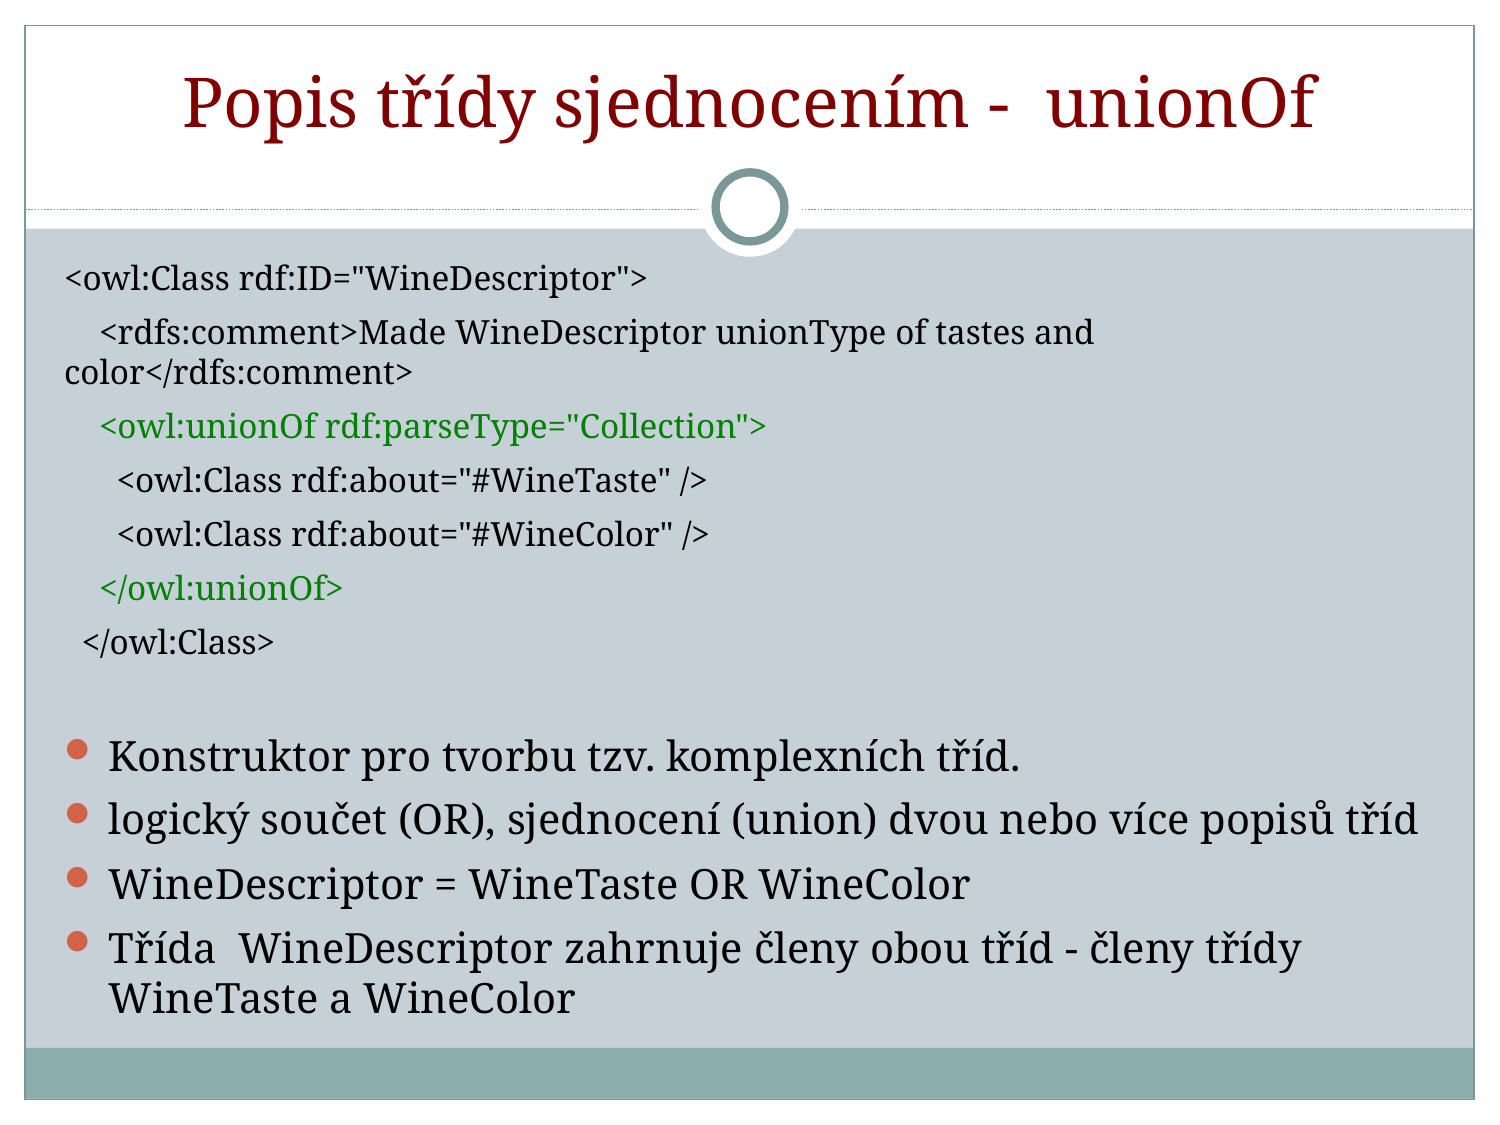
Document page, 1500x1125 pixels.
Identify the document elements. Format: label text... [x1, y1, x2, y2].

list <owl:Class rdf:ID="WineDescriptor"> <rdfs:comment>Made WineDescriptor unionType of tastes and color</rdfs:comment> <owl:unionOf rdf:parseType="Collection"> <owl:Class rdf:about="#WineTaste" /> <owl:Class rdf:about="#WineColor" /> </owl:unionOf> </owl:Class> Konstruktor pro tvorbu tzv. komplexních tříd. logický součet (OR), sjednocení (union) dvou nebo více popisů tříd WineDescriptor = WineTaste OR WineColor Třída WineDescriptor zahrnuje členy obou tříd - členy třídy WineTaste a WineColor [49, 249, 1450, 1044]
title Popis třídy sjednocením - unionOf [49, 37, 1450, 163]
